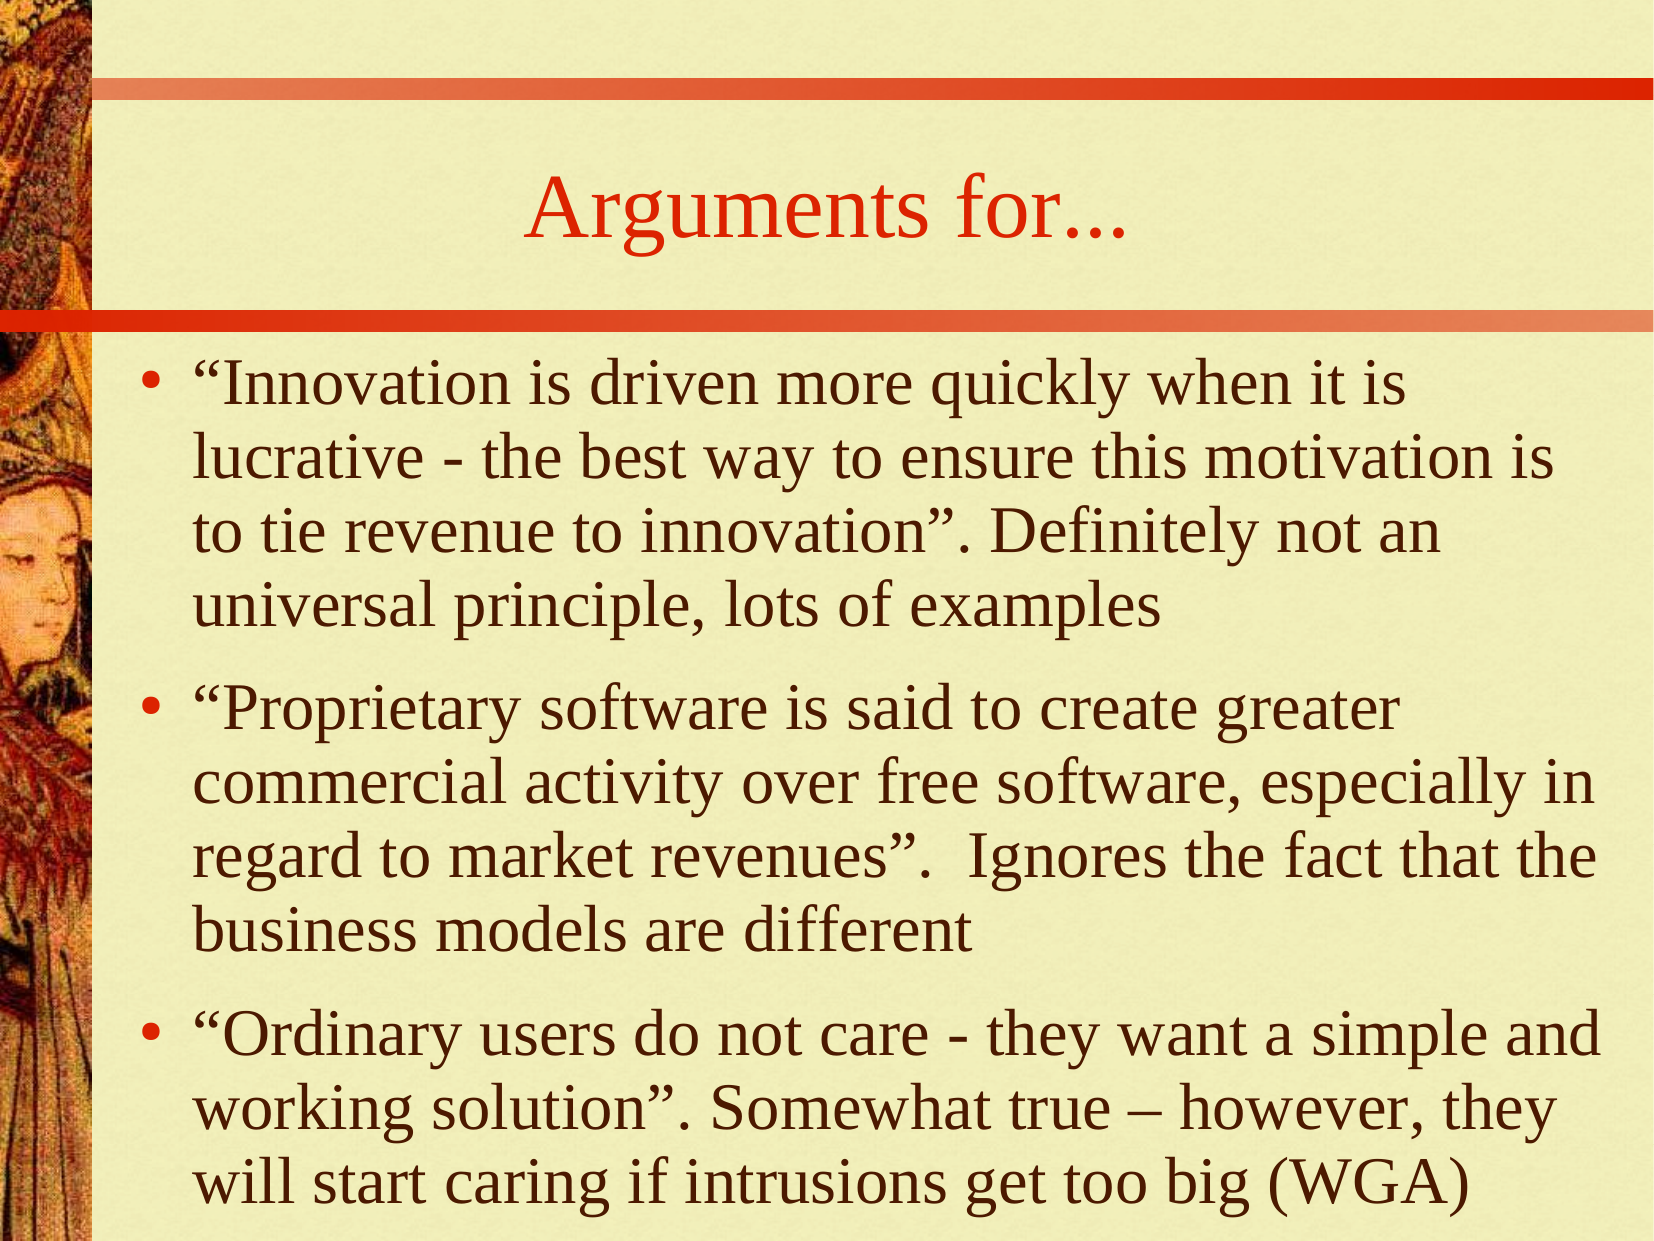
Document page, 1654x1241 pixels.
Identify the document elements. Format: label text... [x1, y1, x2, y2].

picture [0, 0, 1654, 310]
picture [0, 332, 1654, 1241]
list “Innovation is driven more quickly when it is lucrative - the best way to ensure this motivation is to tie revenue to innovation”. Definitely not an universal principle, lots of examples “Proprietary software is said to create greater commercial activity over free software, especially in regard to market revenues”. Ignores the fact that the business models are different “Ordinary users do not care - they want a simple and working solution”. Somewhat true – however, they will start caring if intrusions get too big (WGA) [121, 344, 1625, 1219]
title Arguments for... [121, 102, 1534, 311]
